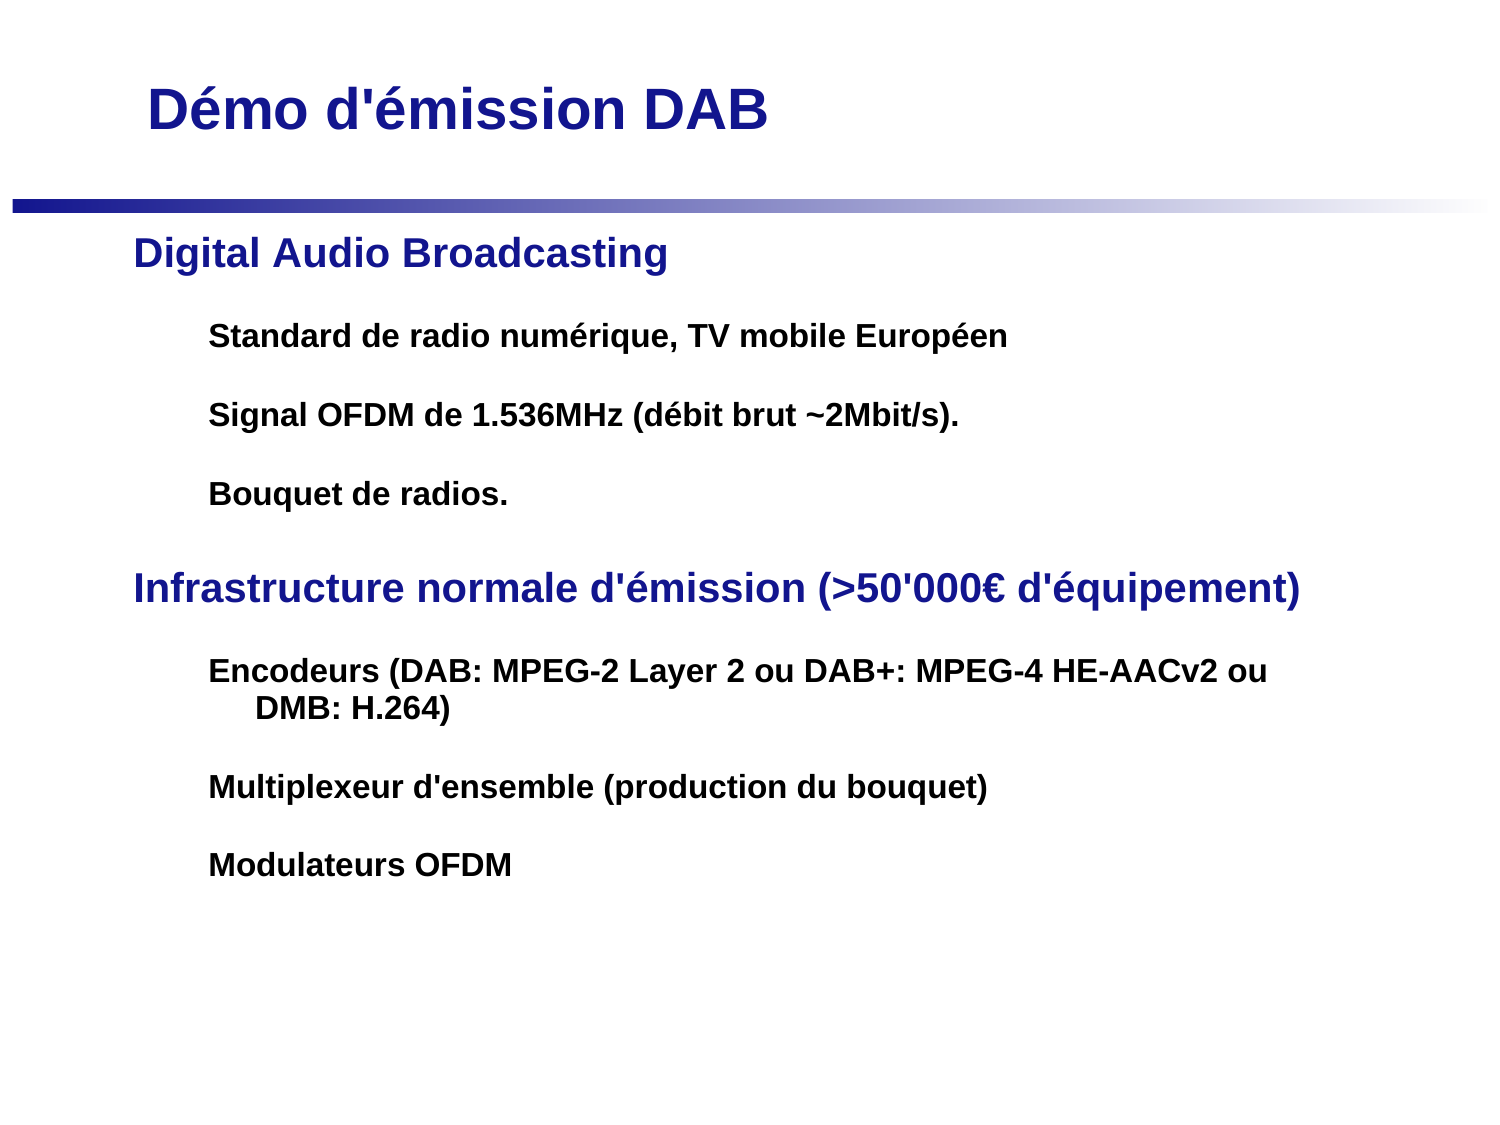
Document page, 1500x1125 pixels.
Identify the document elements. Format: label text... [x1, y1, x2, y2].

list Digital Audio Broadcasting Standard de radio numérique, TV mobile Européen Signal OFDM de 1.536MHz (débit brut ~2Mbit/s). Bouquet de radios. Infrastructure normale d'émission (>50'000€ d'équipement) Encodeurs (DAB: MPEG-2 Layer 2 ou DAB+: MPEG-4 HE-AACv2 ou DMB: H.264) Multiplexeur d'ensemble (production du bouquet) Modulateurs OFDM [133, 229, 1359, 1093]
title Démo d'émission DAB [147, 29, 1373, 190]
